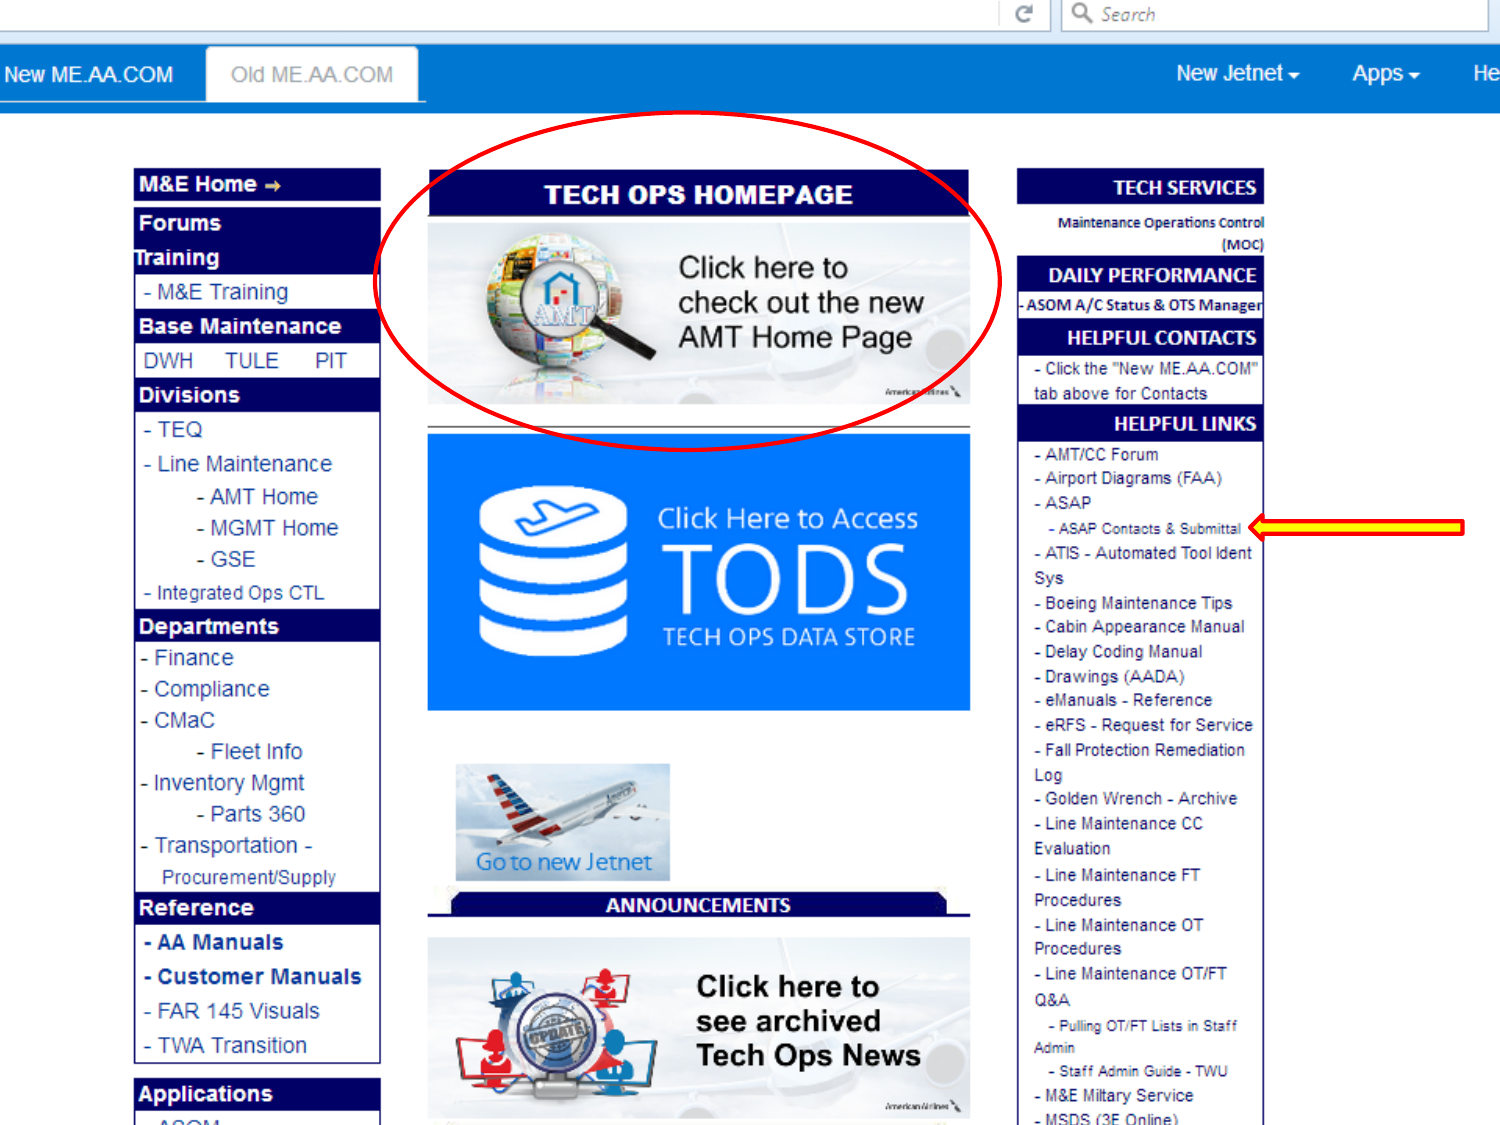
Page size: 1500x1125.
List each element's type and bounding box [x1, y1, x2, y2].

text_box [1250, 514, 1463, 540]
picture [0, 0, 1500, 1125]
